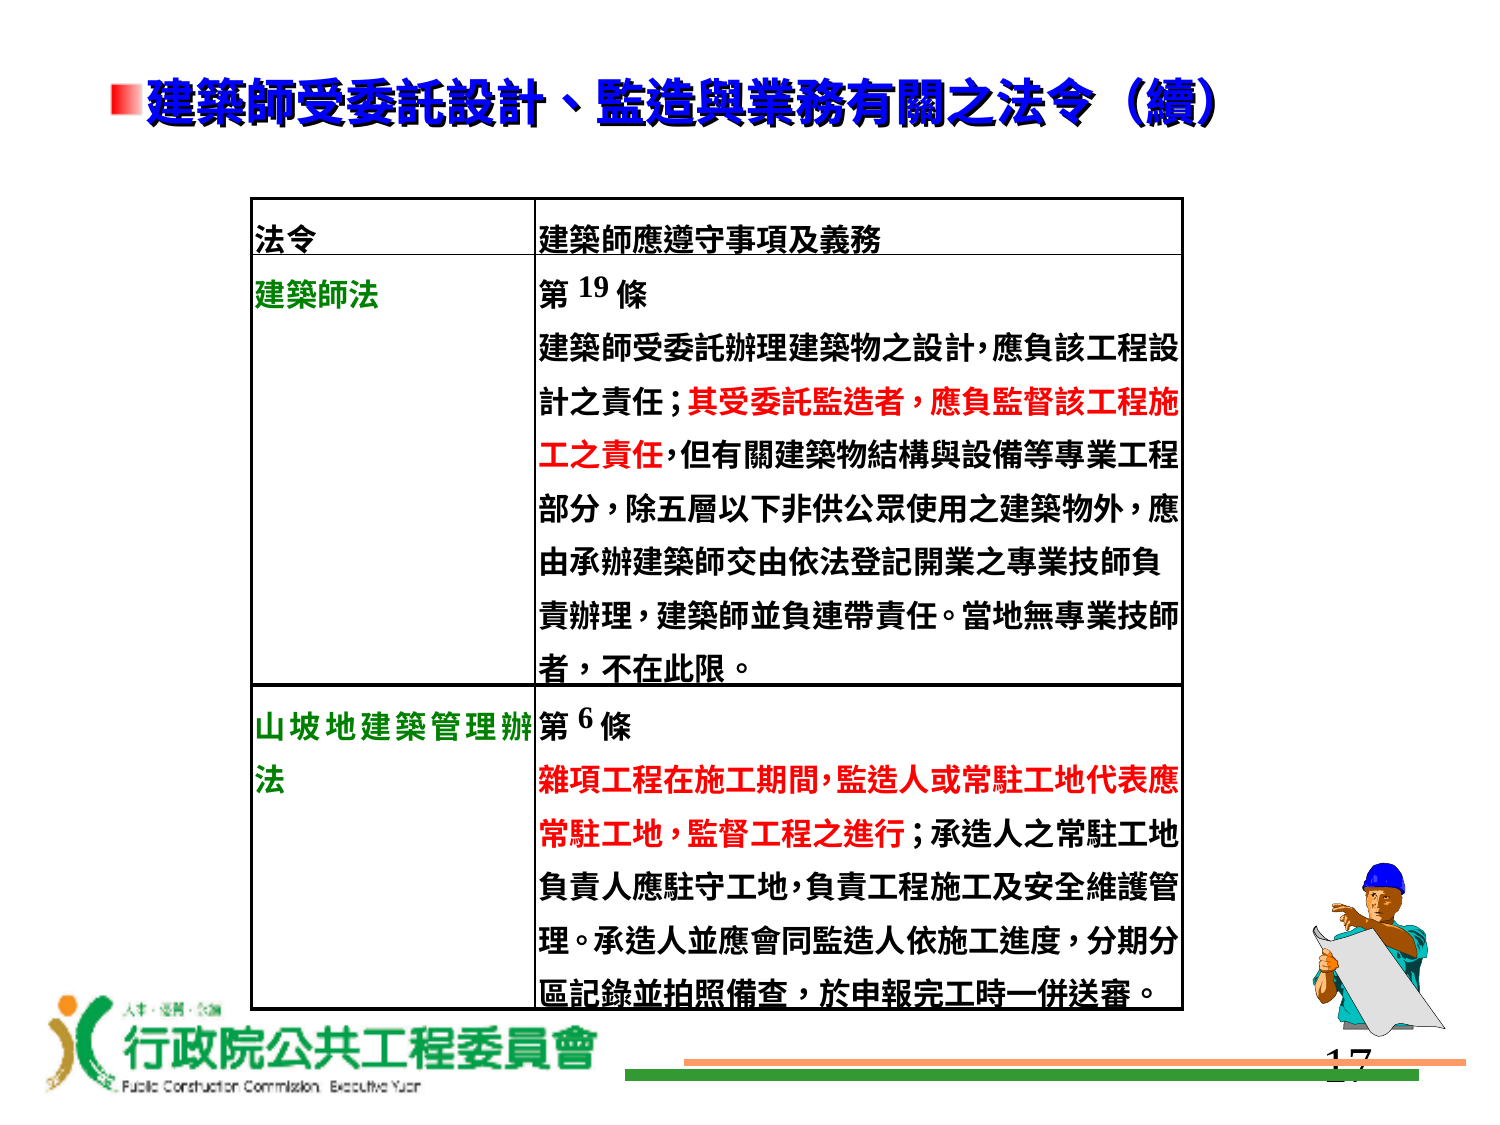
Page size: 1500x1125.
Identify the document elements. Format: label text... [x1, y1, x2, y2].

picture [109, 82, 146, 119]
text_box 建築師受委託設計、監造與業務有關之法令（續） [94, 62, 1272, 138]
chart [249, 196, 1185, 1057]
chart [1312, 862, 1447, 1038]
